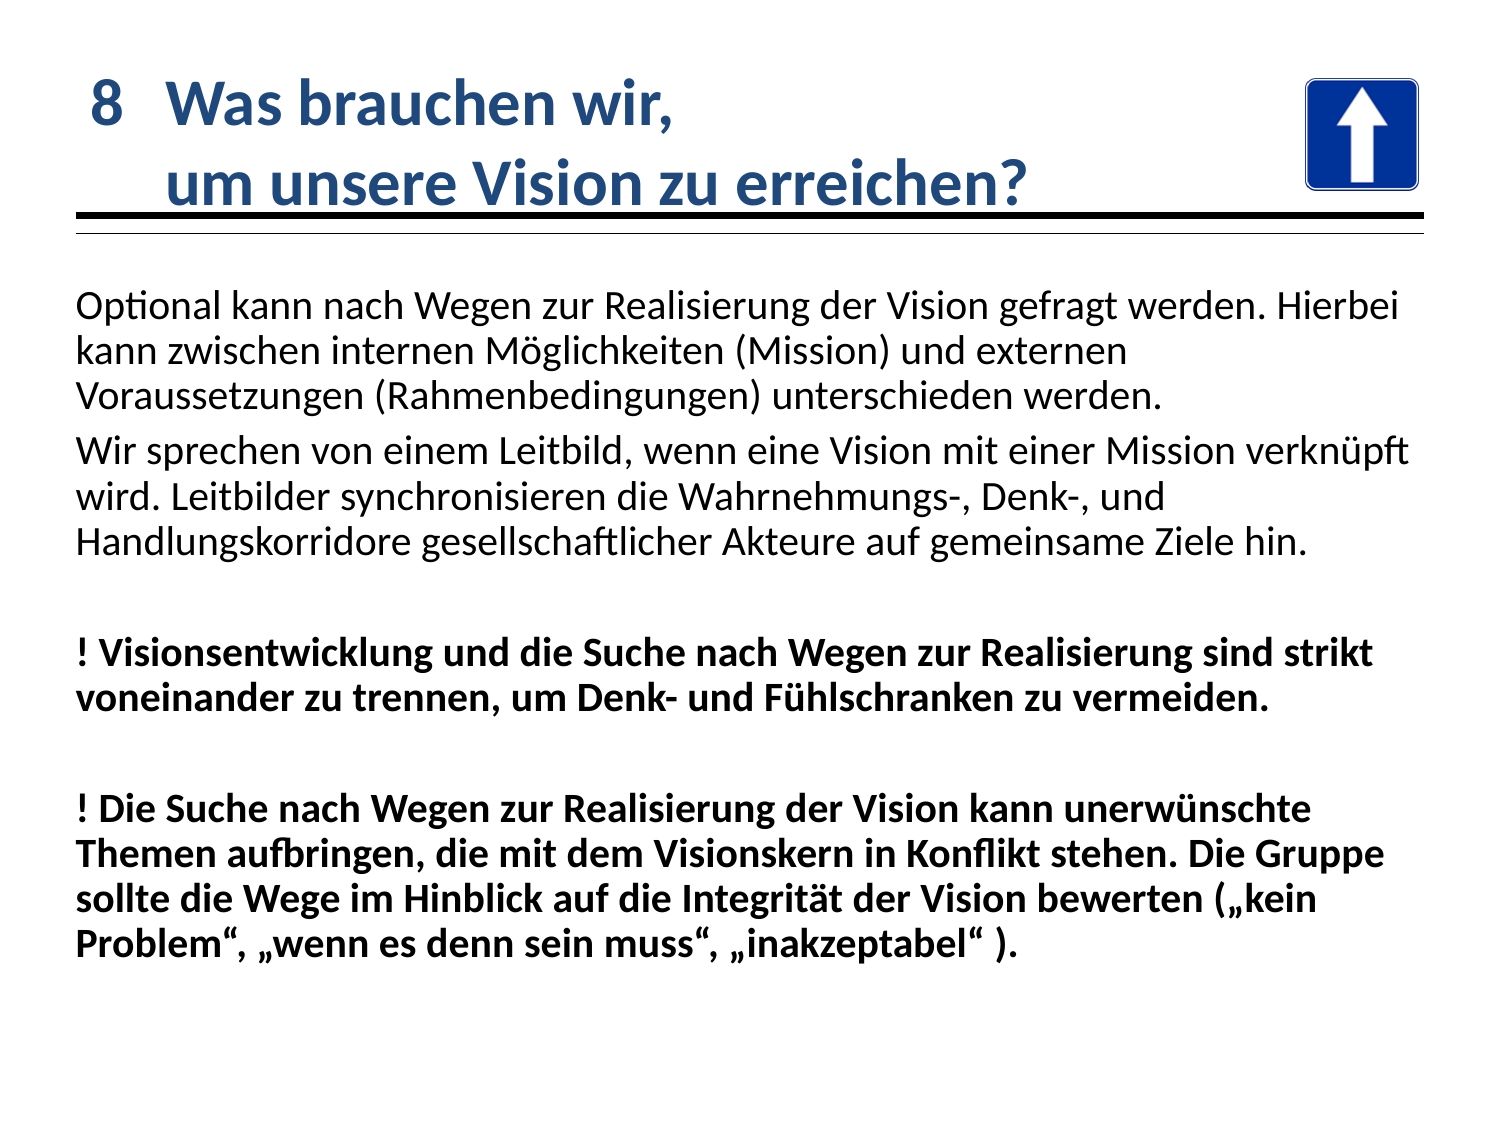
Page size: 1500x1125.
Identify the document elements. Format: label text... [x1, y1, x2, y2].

title 8 Was brauchen wir, um unsere Vision zu erreichen? [75, 45, 1426, 233]
picture [1305, 78, 1419, 191]
list Optional kann nach Wegen zur Realisierung der Vision gefragt werden. Hierbei kann zwischen internen Möglichkeiten (Mission) und externen Voraussetzungen (Rahmenbedingungen) unterschieden werden. Wir sprechen von einem Leitbild, wenn eine Vision mit einer Mission verknüpft wird. Leitbilder synchronisieren die Wahrnehmungs-, Denk-, und Handlungskorridore gesellschaftlicher Akteure auf gemeinsame Ziele hin. ! Visionsentwicklung und die Suche nach Wegen zur Realisierung sind strikt voneinander zu trennen, um Denk- und Fühlschranken zu vermeiden. ! Die Suche nach Wegen zur Realisierung der Vision kann unerwünschte Themen aufbringen, die mit dem Visionskern in Konflikt stehen. Die Gruppe sollte die Wege im Hinblick auf die Integrität der Vision bewerten („kein Problem“, „wenn es denn sein muss“, „inakzeptabel“ ). [75, 283, 1425, 1059]
